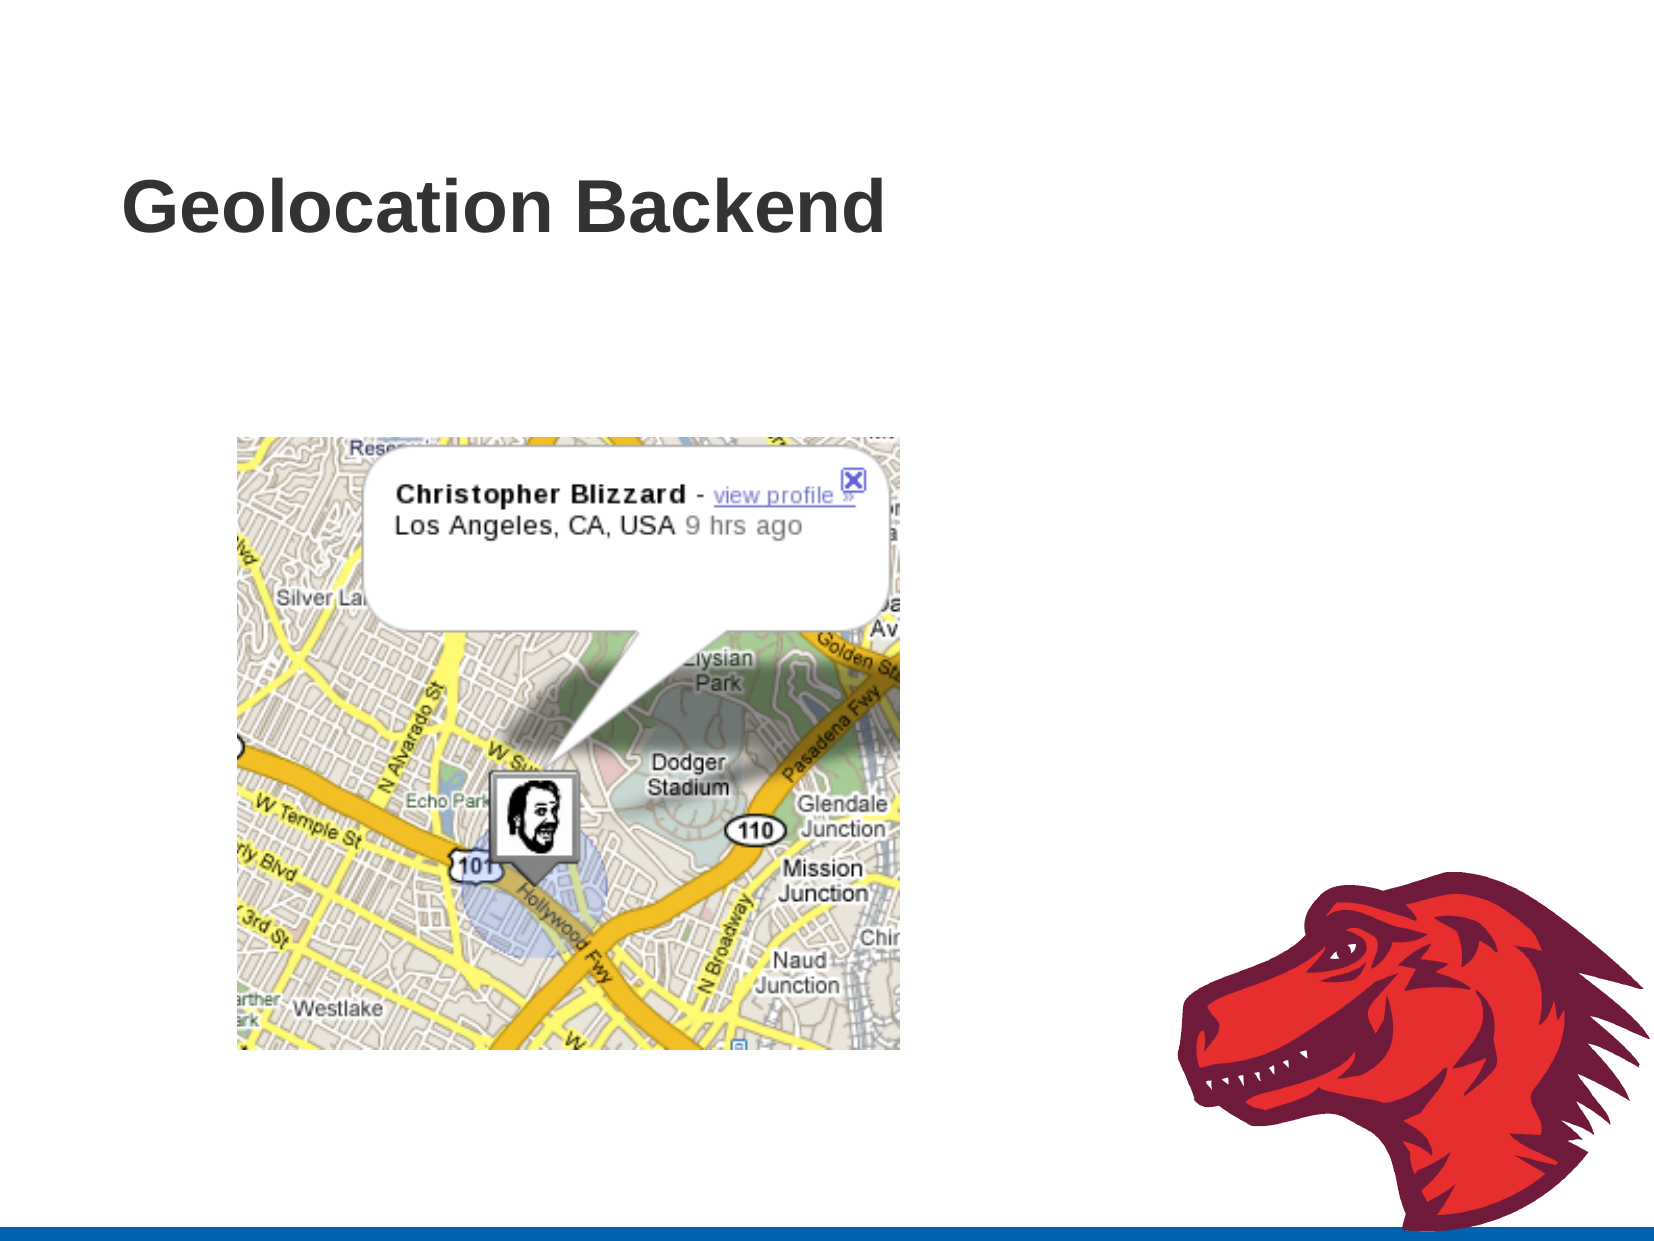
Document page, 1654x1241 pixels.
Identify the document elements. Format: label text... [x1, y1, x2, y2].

picture [237, 437, 901, 1051]
title Geolocation Backend [121, 110, 1534, 303]
picture [1171, 872, 1654, 1241]
